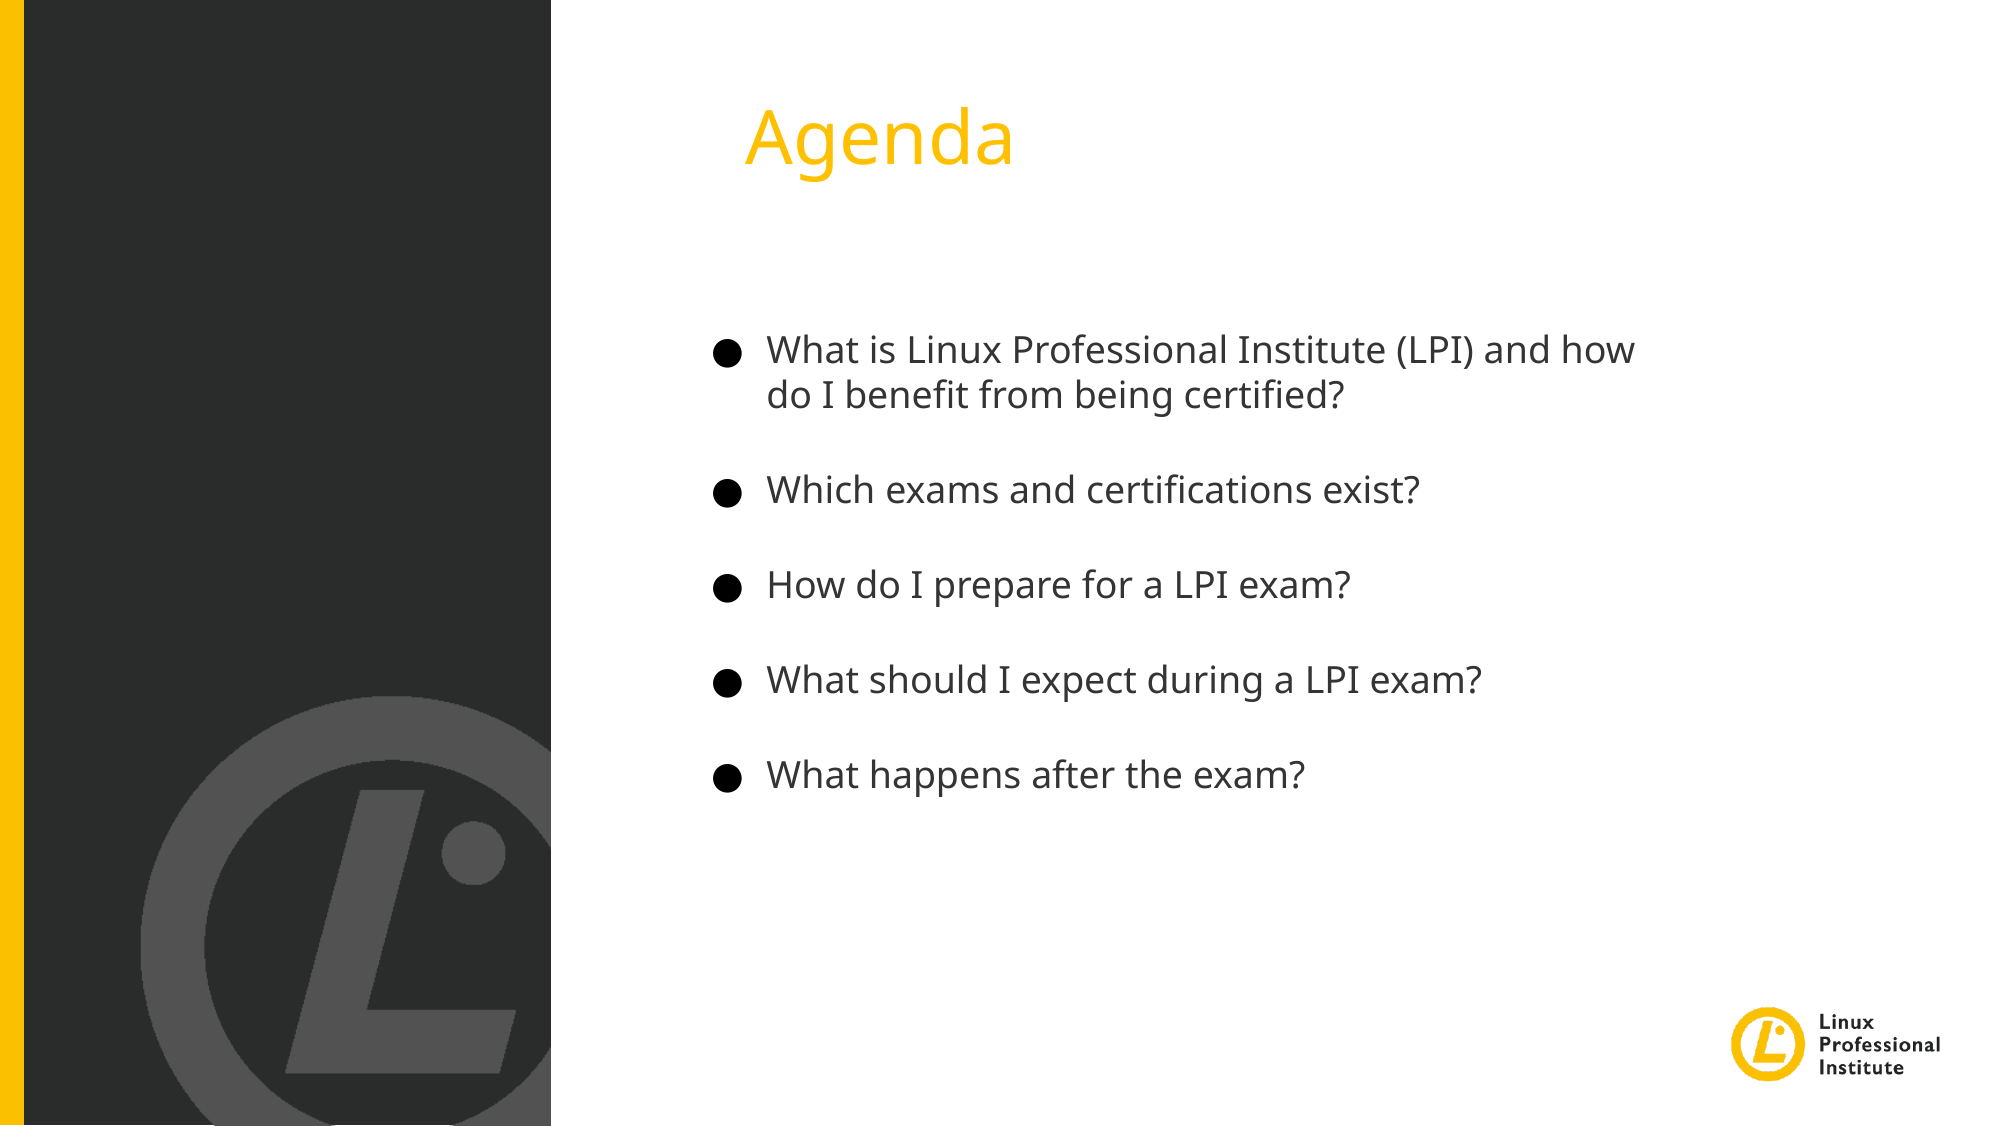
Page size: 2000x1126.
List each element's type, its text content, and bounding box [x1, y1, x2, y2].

picture [0, 562, 551, 1126]
text_box Agenda [730, 99, 1836, 406]
text_box What is Linux Professional Institute (LPI) and how do I benefit from being certified? Which exams and certifications exist? How do I prepare for a LPI exam? What should I expect during a LPI exam? What happens after the exam? [696, 318, 1689, 827]
text_box [0, 0, 551, 562]
picture [1701, 987, 1969, 1101]
